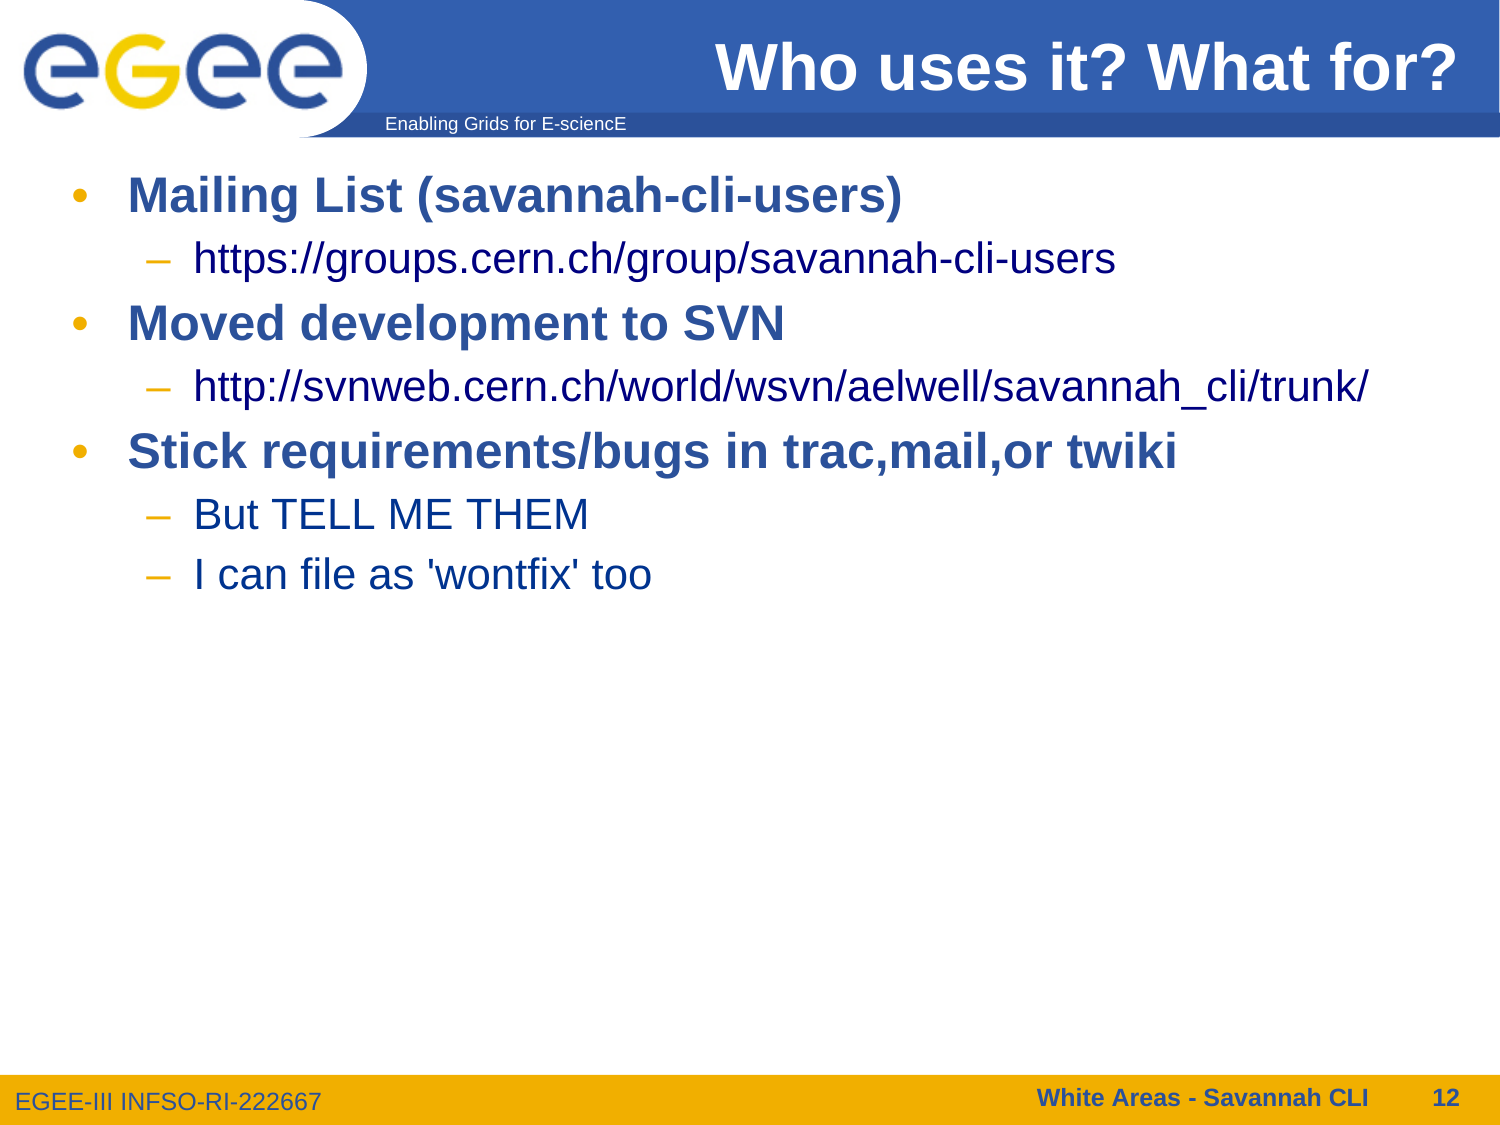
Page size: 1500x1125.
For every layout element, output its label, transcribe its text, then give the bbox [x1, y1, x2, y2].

list Mailing List (savannah-cli-users) https://groups.cern.ch/group/savannah-cli-users Moved development to SVN http://svnweb.cern.ch/world/wsvn/aelwell/savannah_cli/trunk/ Stick requirements/bugs in trac,mail,or twiki But TELL ME THEM I can file as 'wontfix' too [56, 159, 1466, 903]
title Who uses it? What for? [369, 10, 1475, 124]
picture [18, 30, 349, 112]
